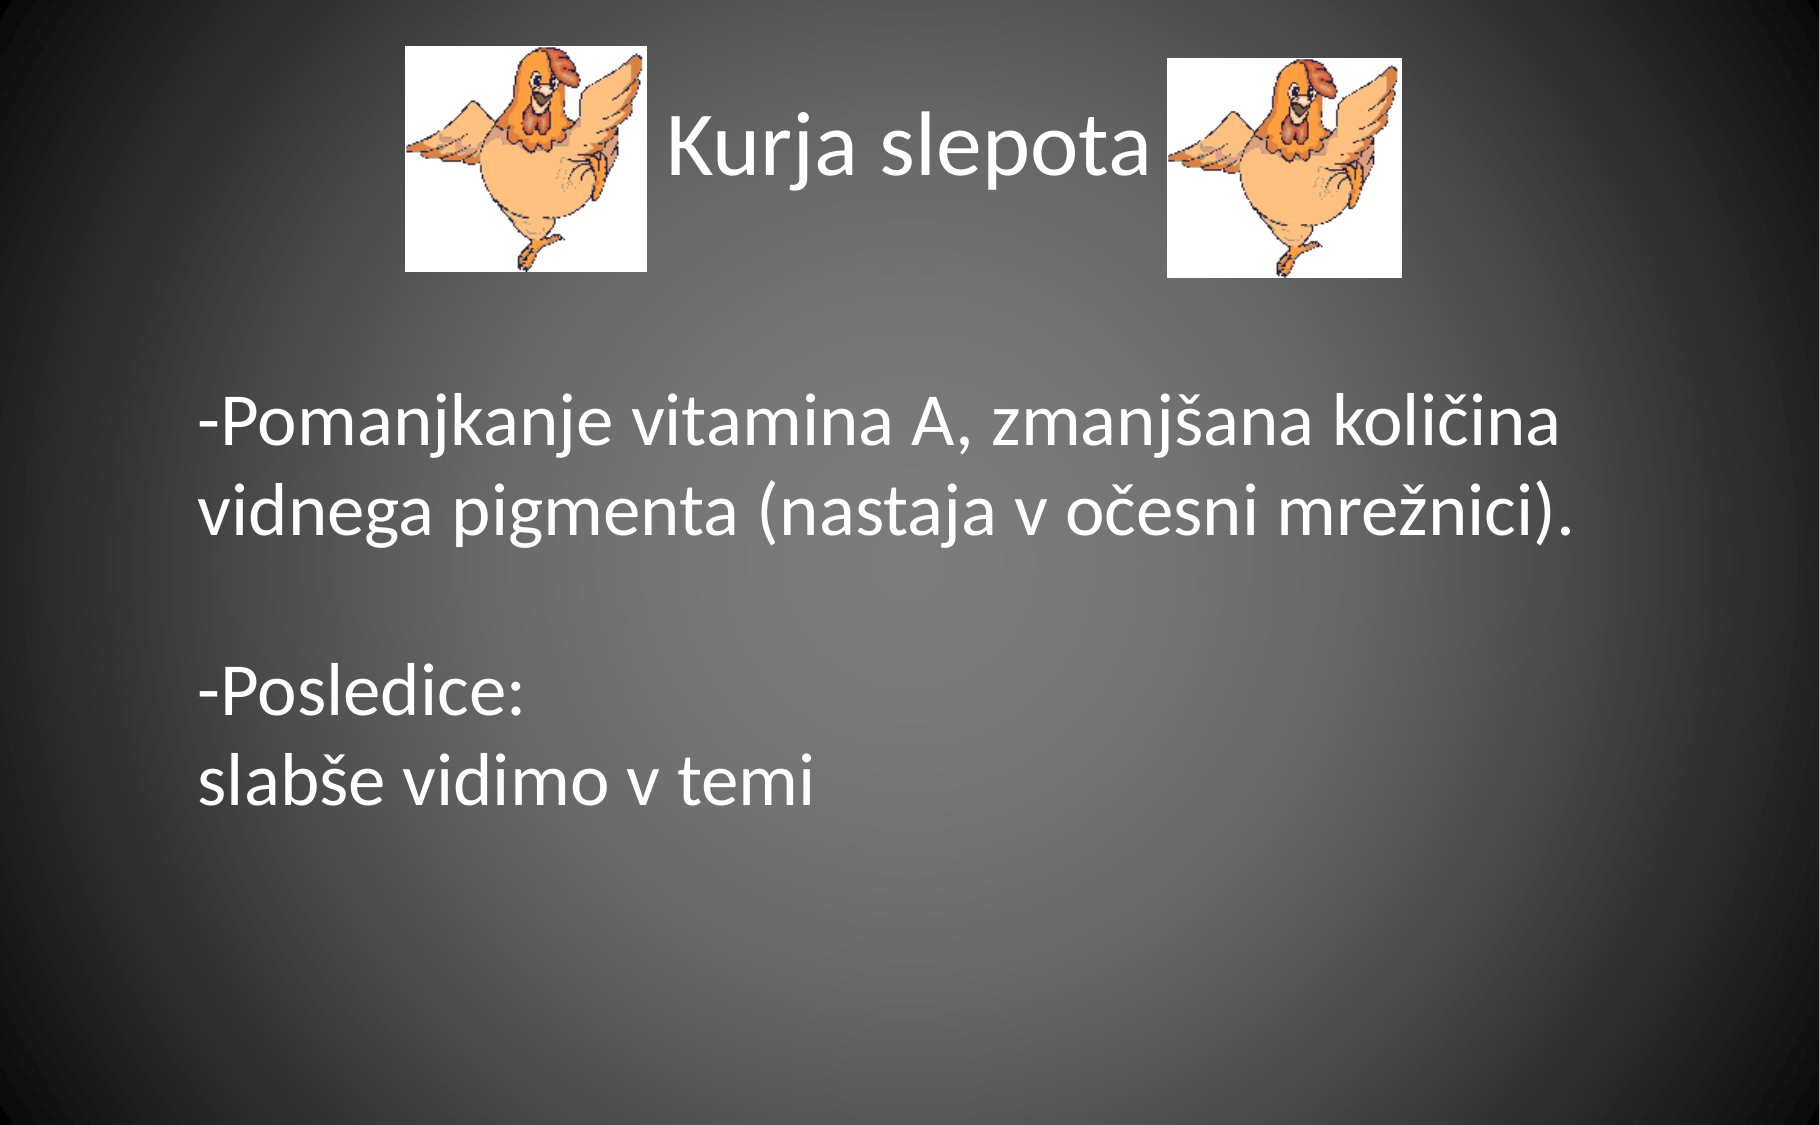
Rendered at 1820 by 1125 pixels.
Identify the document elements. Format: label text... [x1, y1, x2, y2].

picture [0, 0, 1820, 1125]
title Kurja slepota [90, 45, 1729, 233]
text_box -Pomanjkanje vitamina A, zmanjšana količina vidnega pigmenta (nastaja v očesni mrežnici). -Posledice: slabše vidimo v temi [183, 363, 1683, 1125]
